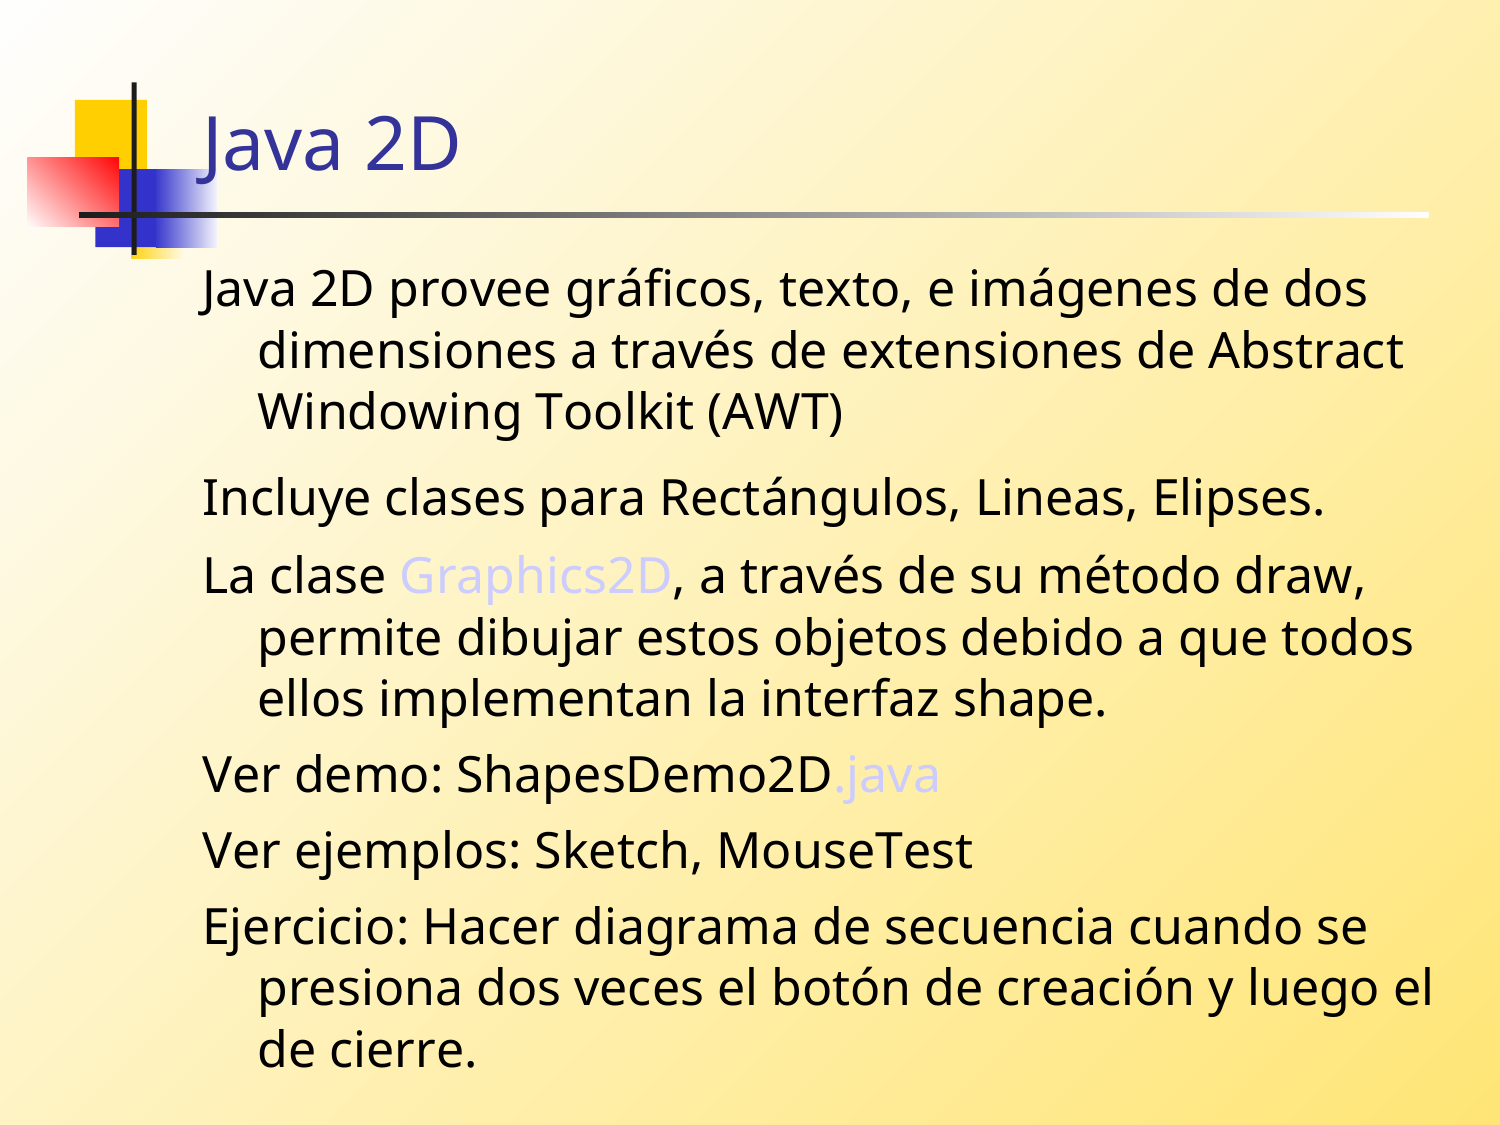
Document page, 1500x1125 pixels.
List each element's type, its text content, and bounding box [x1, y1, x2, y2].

list Java 2D provee gráficos, texto, e imágenes de dos dimensiones a través de extensiones de Abstract Windowing Toolkit (AWT)‏ Incluye clases para Rectángulos, Lineas, Elipses. La clase Graphics2D, a través de su método draw, permite dibujar estos objetos debido a que todos ellos implementan la interfaz shape. Ver demo: ShapesDemo2D.java Ver ejemplos: Sketch, MouseTest Ejercicio: Hacer diagrama de secuencia cuando se presiona dos veces el botón de creación y luego el de cierre. [187, 249, 1463, 1106]
title Java 2D [187, 37, 1466, 201]
